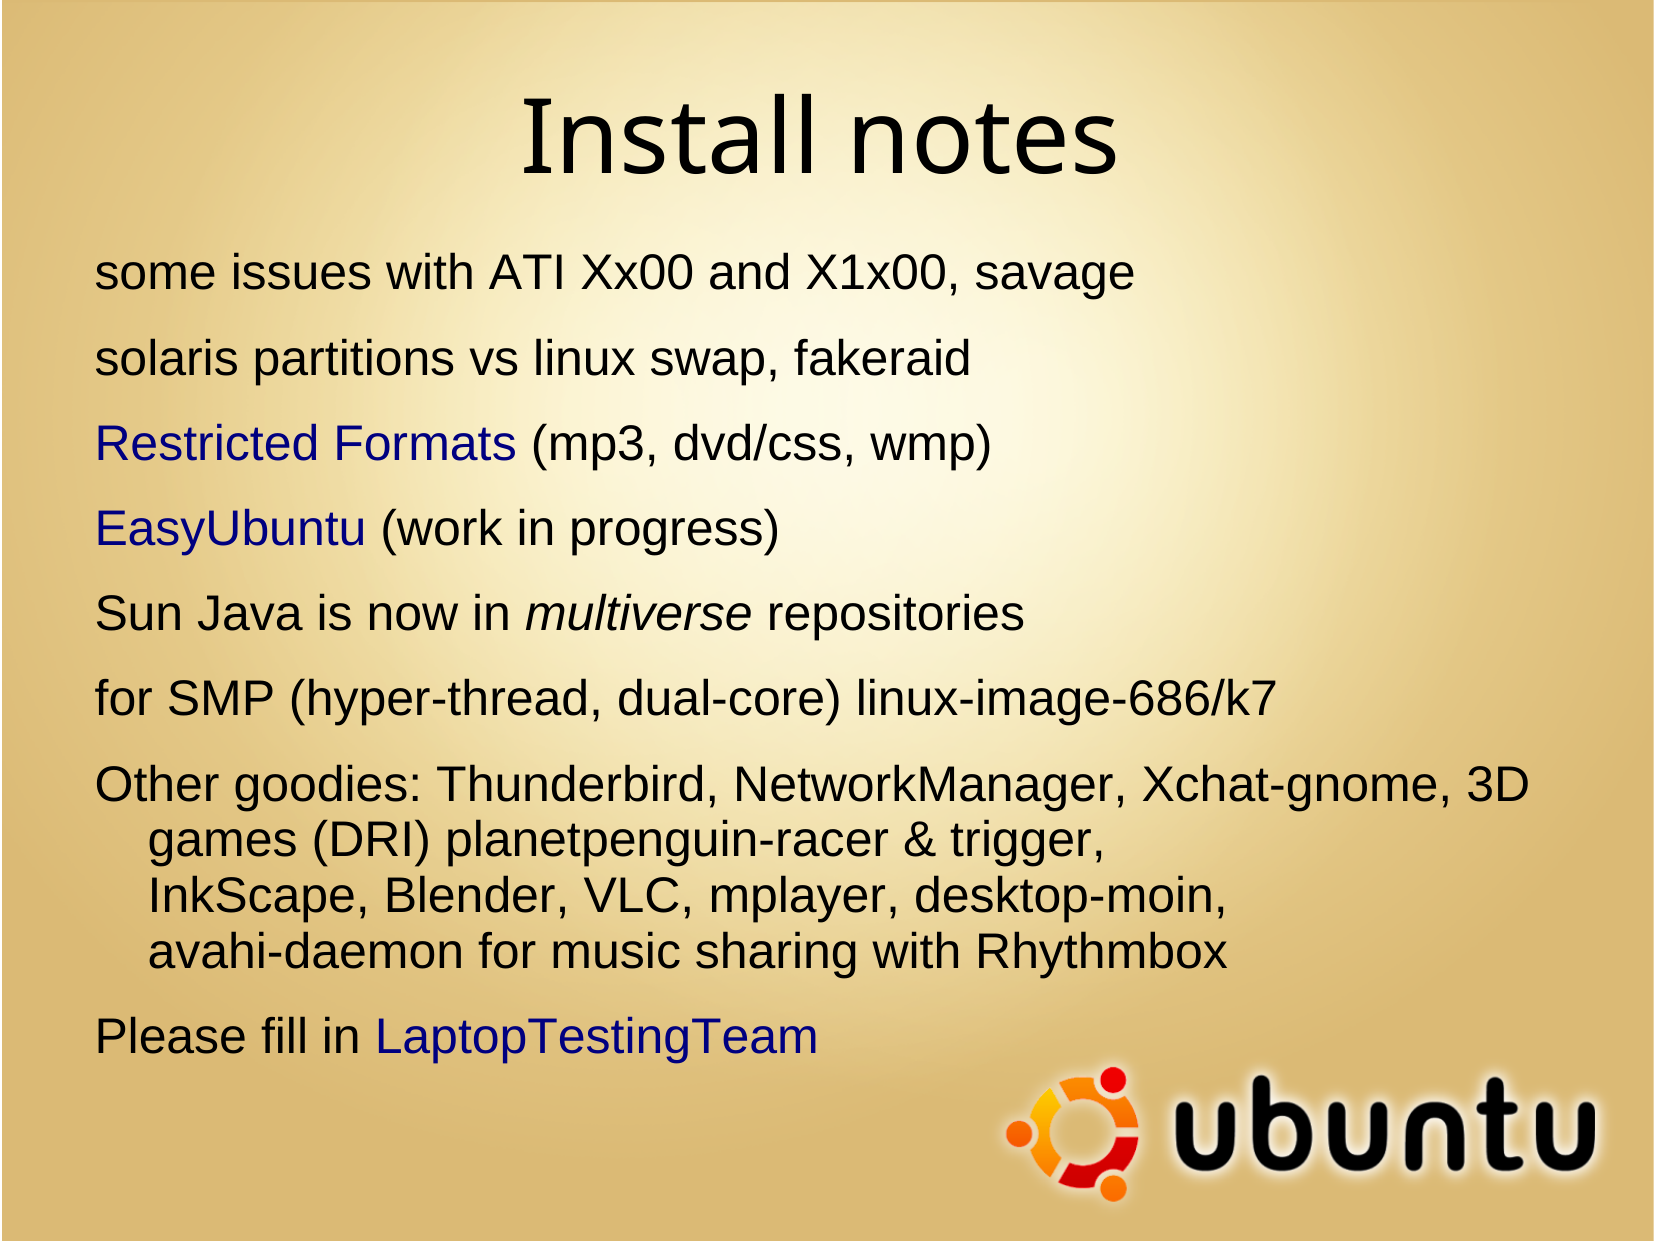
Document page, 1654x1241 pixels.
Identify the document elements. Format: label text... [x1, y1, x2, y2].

title Install notes [76, 29, 1565, 237]
picture [2, 0, 1654, 1241]
list some issues with ATI Xx00 and X1x00, savage solaris partitions vs linux swap, fakeraid Restricted Formats (mp3, dvd/css, wmp) EasyUbuntu (work in progress) Sun Java is now in multiverse repositories for SMP (hyper-thread, dual-core) linux-image-686/k7 Other goodies: Thunderbird, NetworkManager, Xchat-gnome, 3D games (DRI) planetpenguin-racer & trigger, InkScape, Blender, VLC, mplayer, desktop-moin, avahi-daemon for music sharing with Rhythmbox Please fill in LaptopTestingTeam [76, 244, 1565, 1135]
